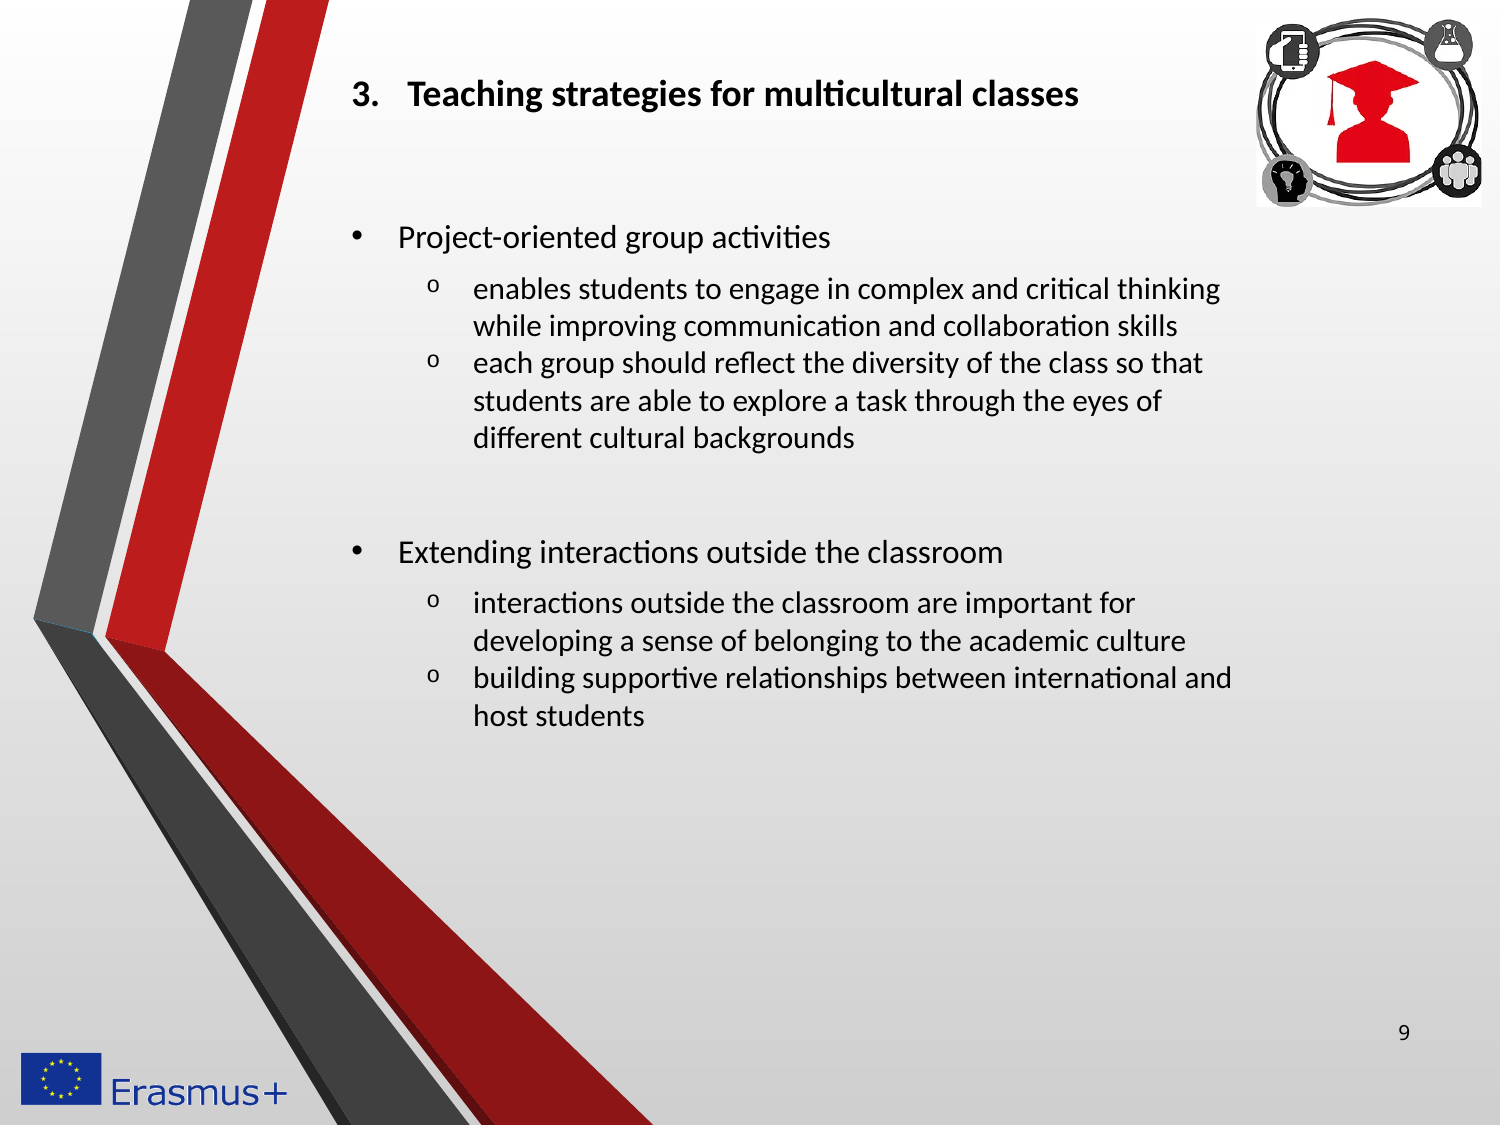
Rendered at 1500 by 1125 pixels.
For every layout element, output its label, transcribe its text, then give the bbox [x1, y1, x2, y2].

picture [5, 1037, 302, 1120]
text_box Teaching strategies for multicultural classes [336, 61, 1176, 122]
chart [1257, 19, 1483, 209]
slide_number <numer> [1357, 1003, 1425, 1064]
text_box Project-oriented group activities enables students to engage in complex and critical thinking while improving communication and collaboration skills each group should reflect the diversity of the class so that students are able to explore a task through the eyes of different cultural backgrounds Extending interactions outside the classroom interactions outside the classroom are important for developing a sense of belonging to the academic culture building supportive relationships between international and host students [336, 208, 1258, 740]
picture [1256, 18, 1482, 207]
